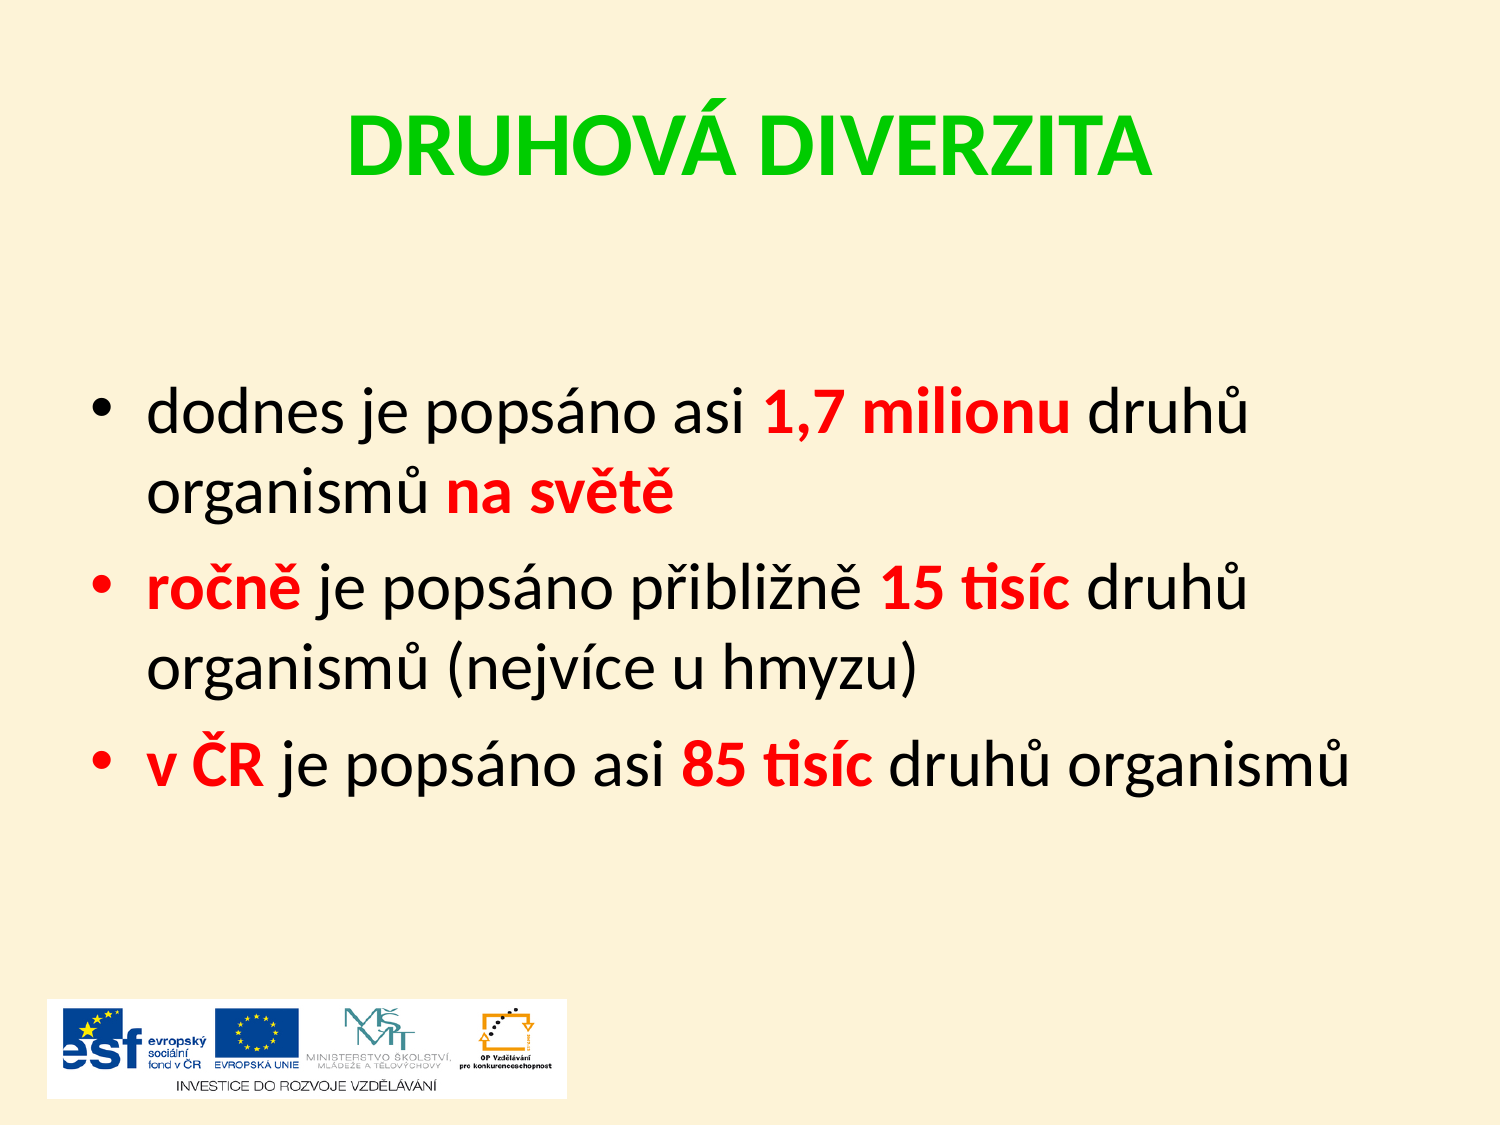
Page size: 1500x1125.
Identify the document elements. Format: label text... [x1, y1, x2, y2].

title DRUHOVÁ DIVERZITA [75, 45, 1426, 233]
list dodnes je popsáno asi 1,7 milionu druhů organismů na světě ročně je popsáno přibližně 15 tisíc druhů organismů (nejvíce u hmyzu) v ČR je popsáno asi 85 tisíc druhů organismů [75, 262, 1426, 1006]
picture [47, 999, 567, 1099]
